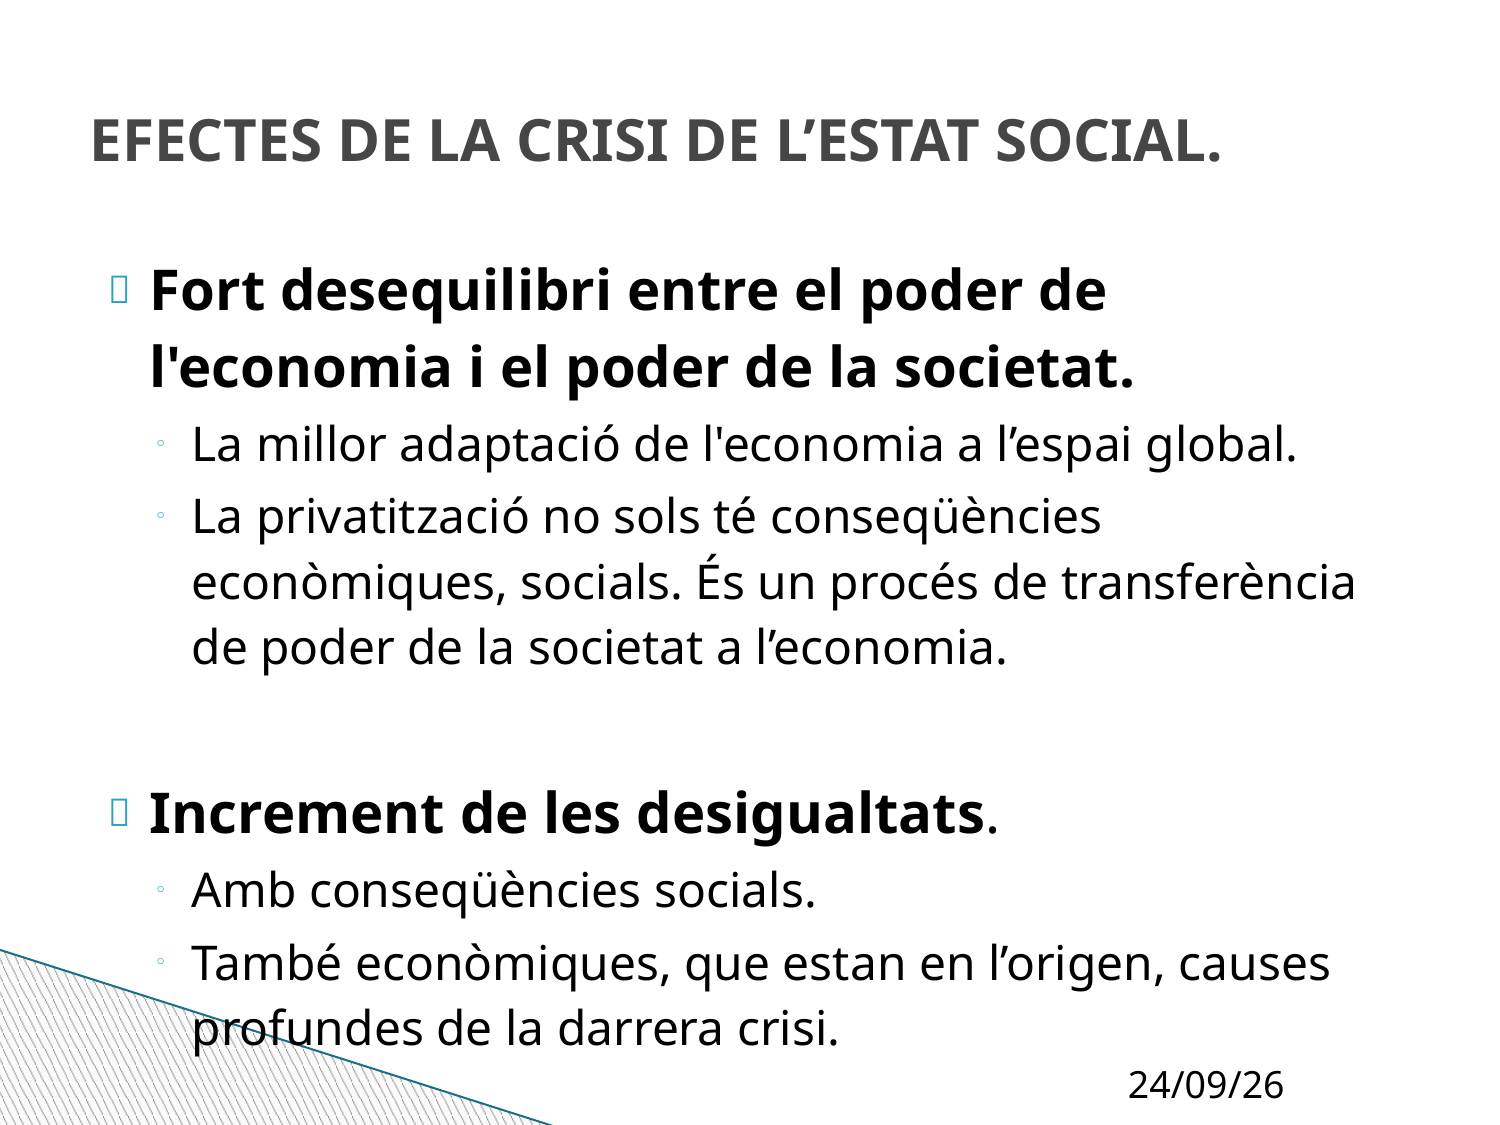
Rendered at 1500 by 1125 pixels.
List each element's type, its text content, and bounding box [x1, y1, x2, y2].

picture [246, 1030, 261, 1042]
picture [0, 952, 543, 1125]
picture [199, 1022, 213, 1042]
title EFECTES DE LA CRISI DE L’ESTAT SOCIAL. [75, 45, 1425, 233]
list Fort desequilibri entre el poder de l'economia i el poder de la societat. La millor adaptació de l'economia a l’espai global. La privatització no sols té conseqüències econòmiques, socials. És un procés de transferència de poder de la societat a l’economia. Increment de les desigualtats. Amb conseqüències socials. També econòmiques, que estan en l’origen, causes profundes de la darrera crisi. [75, 243, 1425, 986]
